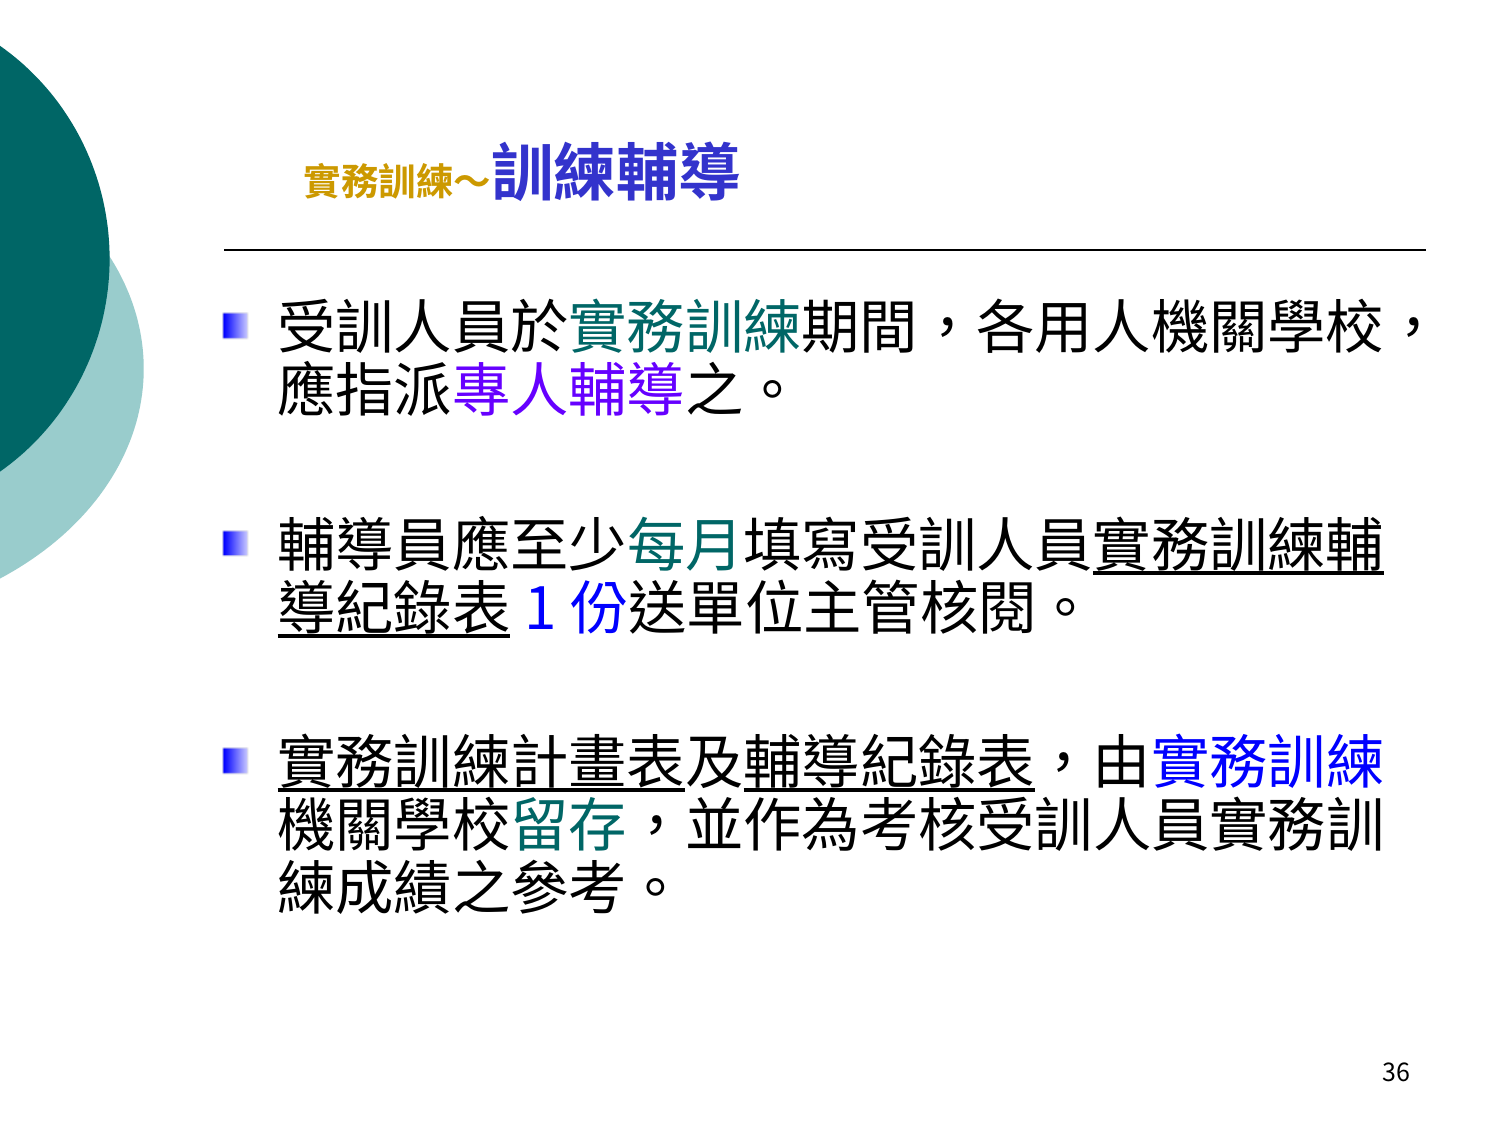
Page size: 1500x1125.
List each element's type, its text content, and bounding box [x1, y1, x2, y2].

text_box 實務訓練～訓練輔導 [289, 125, 916, 216]
list 受訓人員於實務訓練期間，各用人機關學校，應指派專人輔導之。 輔導員應至少每月填寫受訓人員實務訓練輔導紀錄表1份送單位主管核閱。 實務訓練計畫表及輔導紀錄表，由實務訓練機關學校留存，並作為考核受訓人員實務訓練成績之參考。 [206, 290, 1407, 941]
